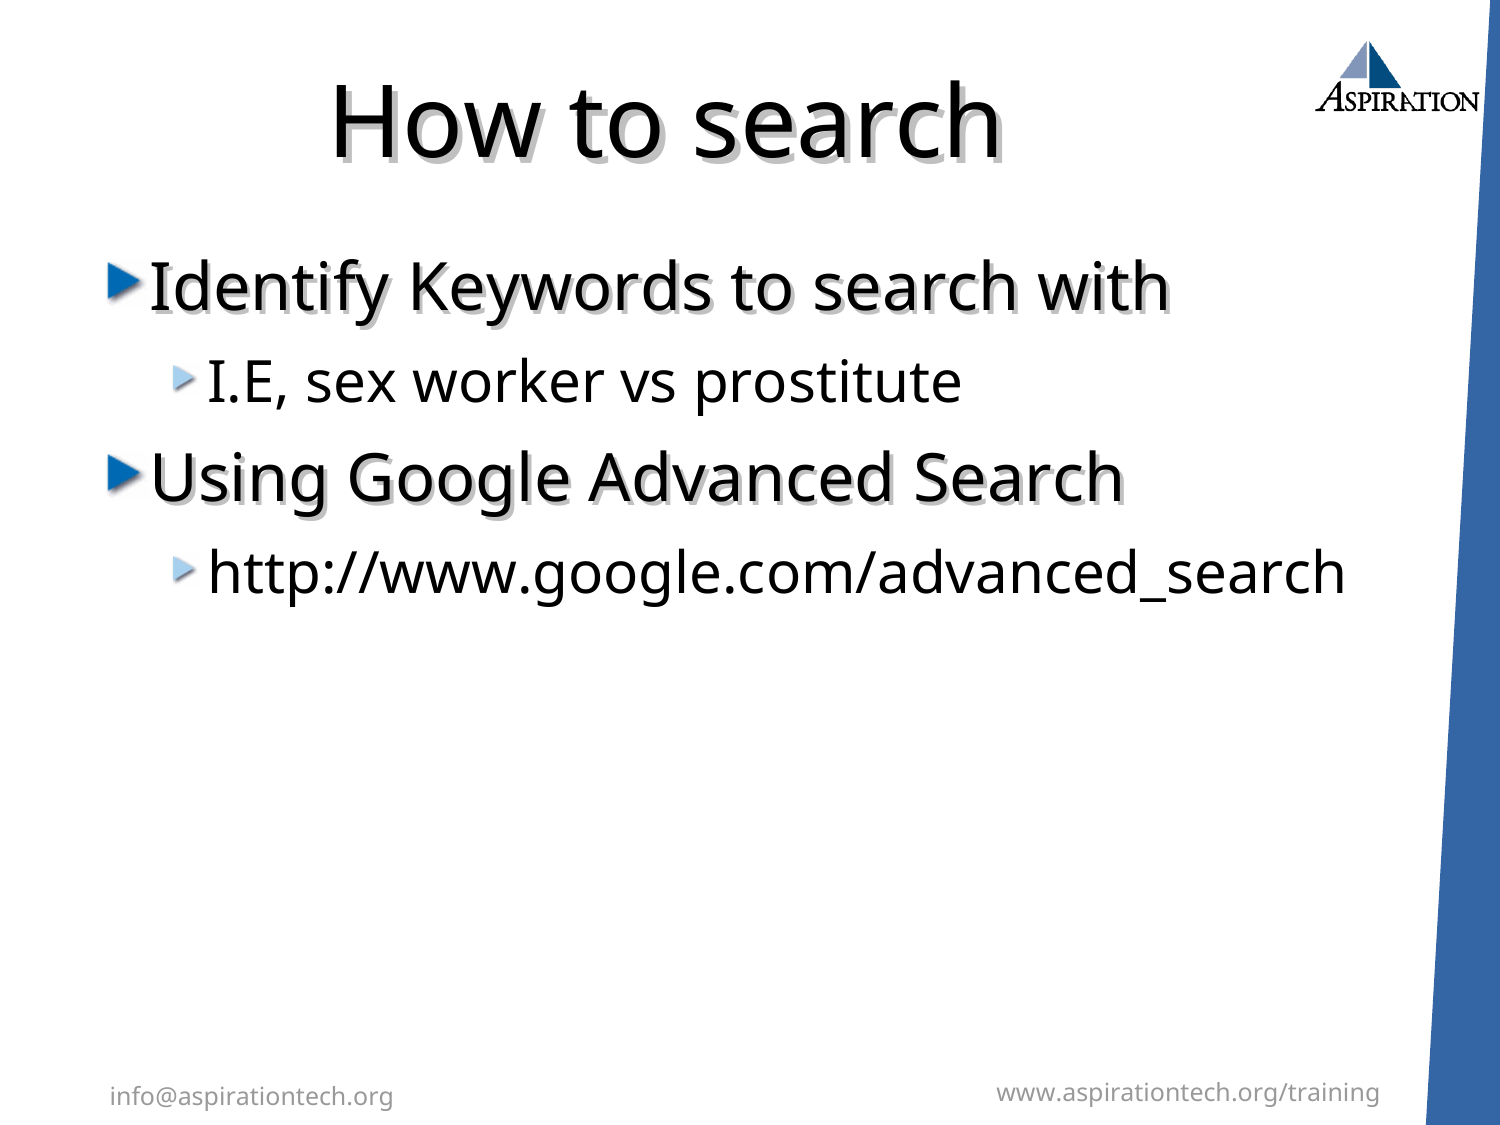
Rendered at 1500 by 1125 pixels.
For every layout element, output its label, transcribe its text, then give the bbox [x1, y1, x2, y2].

title How to search [49, 19, 1284, 206]
list Identify Keywords to search with I.E, sex worker vs prostitute Using Google Advanced Search http://www.google.com/advanced_search [49, 238, 1447, 892]
picture [1315, 41, 1480, 120]
